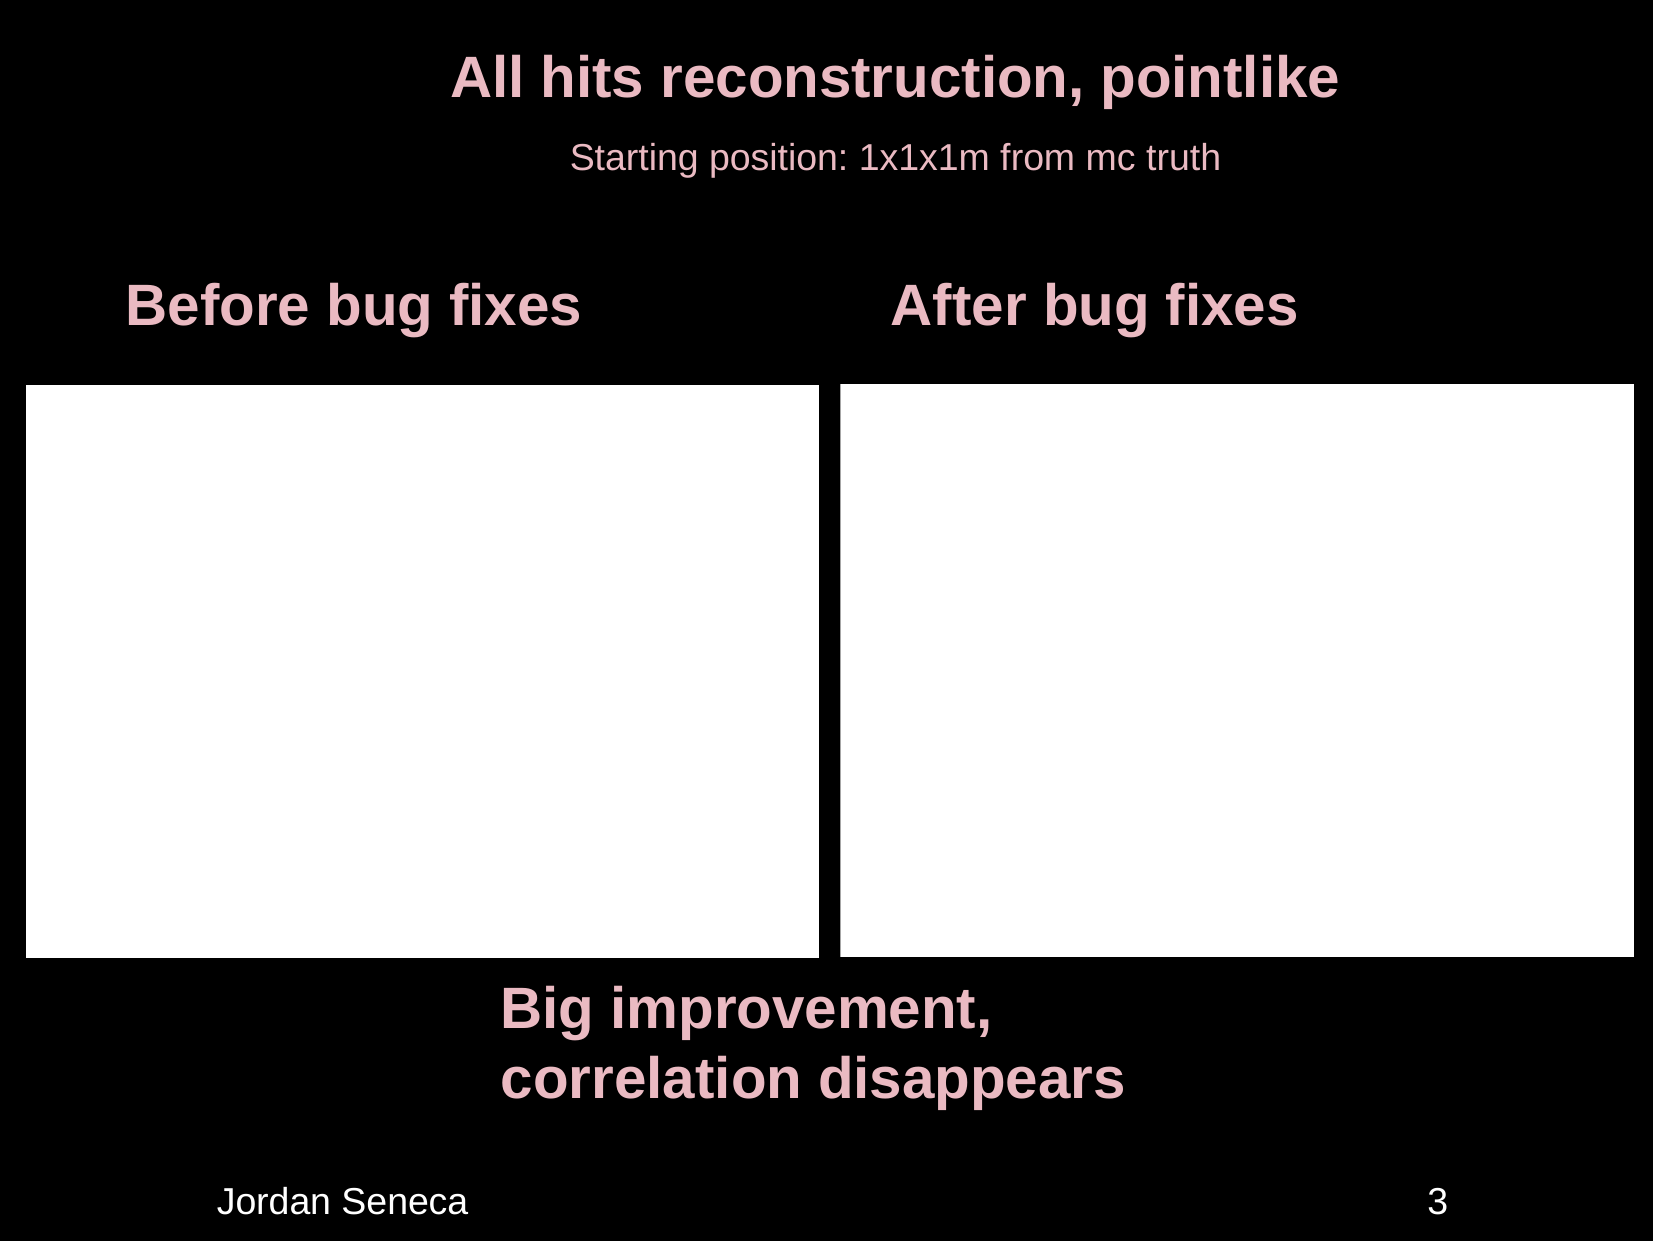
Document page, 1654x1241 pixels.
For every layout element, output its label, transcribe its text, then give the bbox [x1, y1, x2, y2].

picture [25, 384, 819, 958]
text_box Big improvement, correlation disappears [450, 962, 1231, 1118]
picture [840, 384, 1634, 958]
text_box All hits reconstruction, pointlike Starting position: 1x1x1m from mc truth [270, 31, 1486, 186]
text_box After bug fixes [840, 260, 1654, 346]
text_box Before bug fixes [75, 260, 840, 346]
